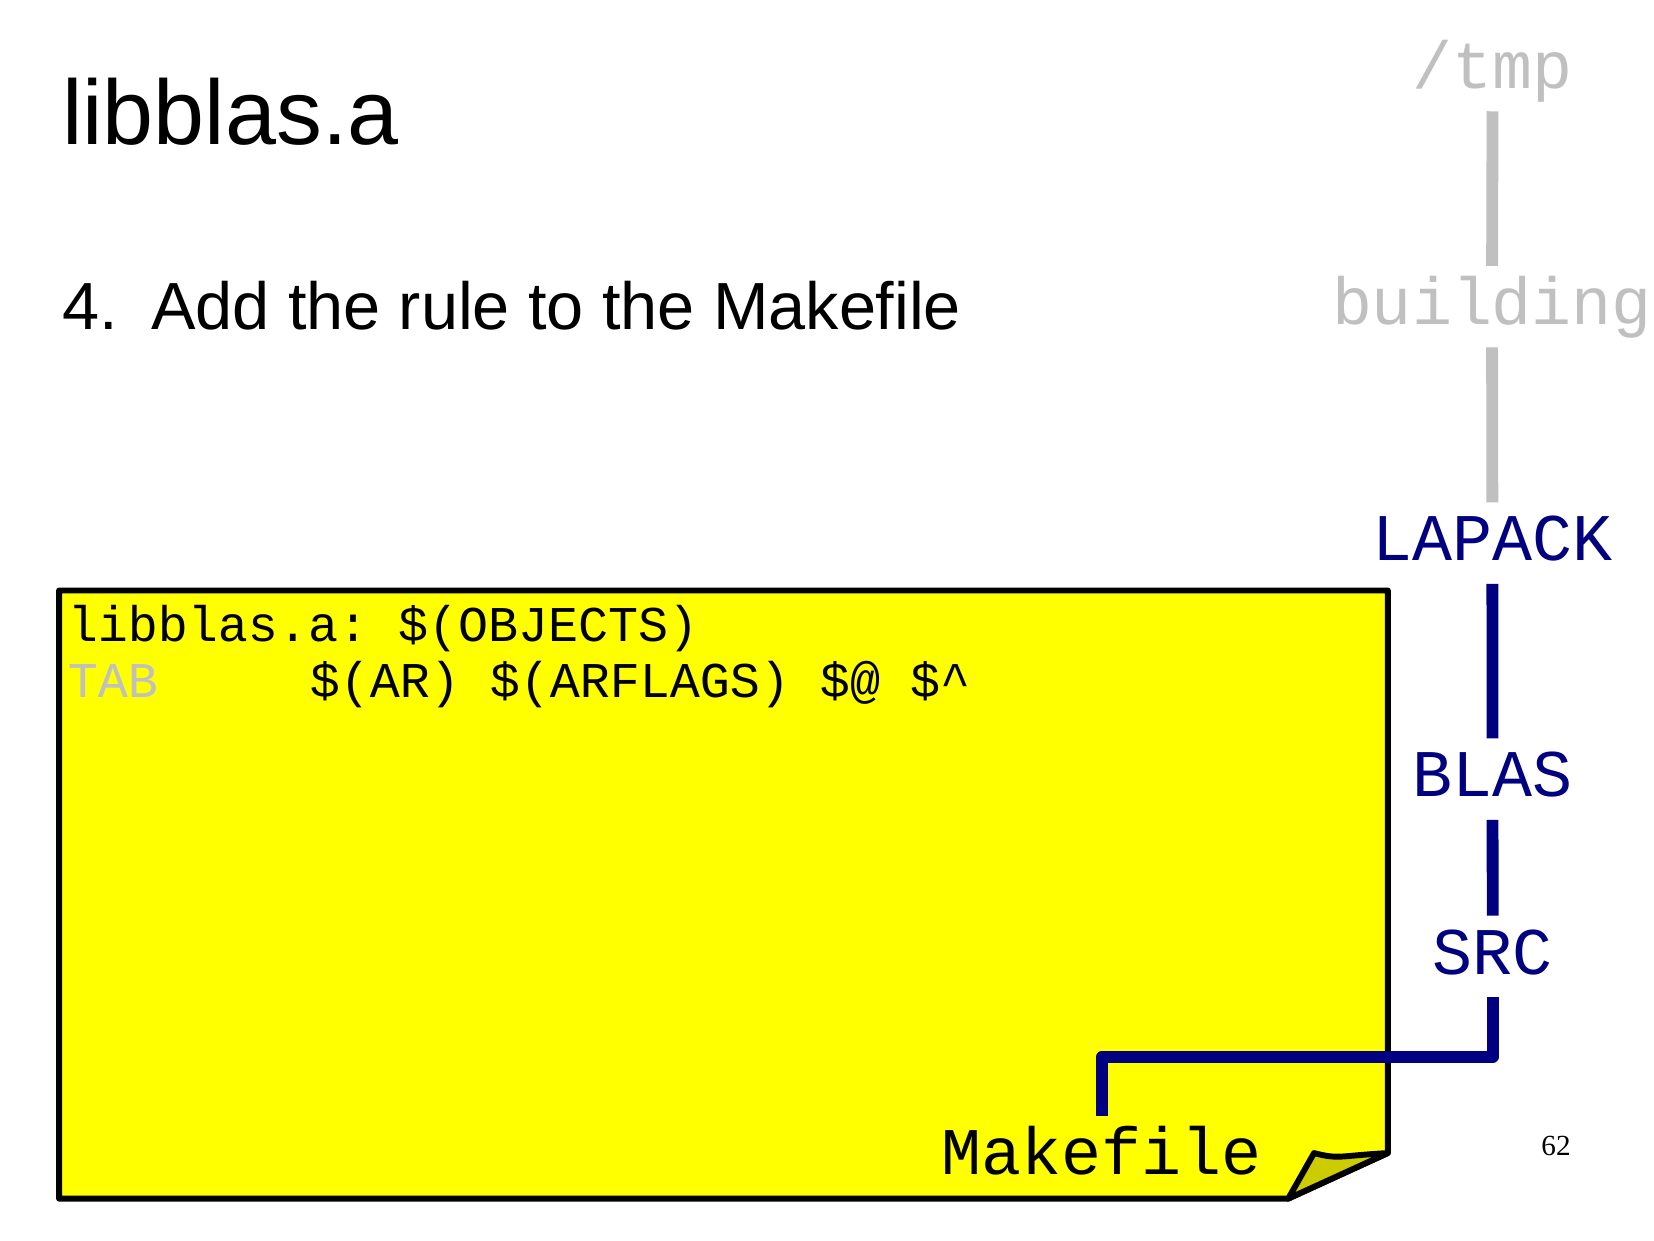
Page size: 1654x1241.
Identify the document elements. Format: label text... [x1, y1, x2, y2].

text_box libblas.a [59, 59, 403, 168]
text_box libblas.a: $(OBJECTS) TAB $(AR) $(ARFLAGS) $@ $^ [59, 590, 1388, 1199]
text_box building [1329, 265, 1654, 348]
text_box BLAS [1409, 738, 1576, 820]
text_box /tmp [1409, 29, 1576, 112]
text_box LAPACK [1369, 502, 1616, 584]
text_box Makefile [938, 1116, 1266, 1198]
text_box SRC [1429, 915, 1556, 998]
text_box 4. Add the rule to the Makefile [59, 265, 968, 347]
